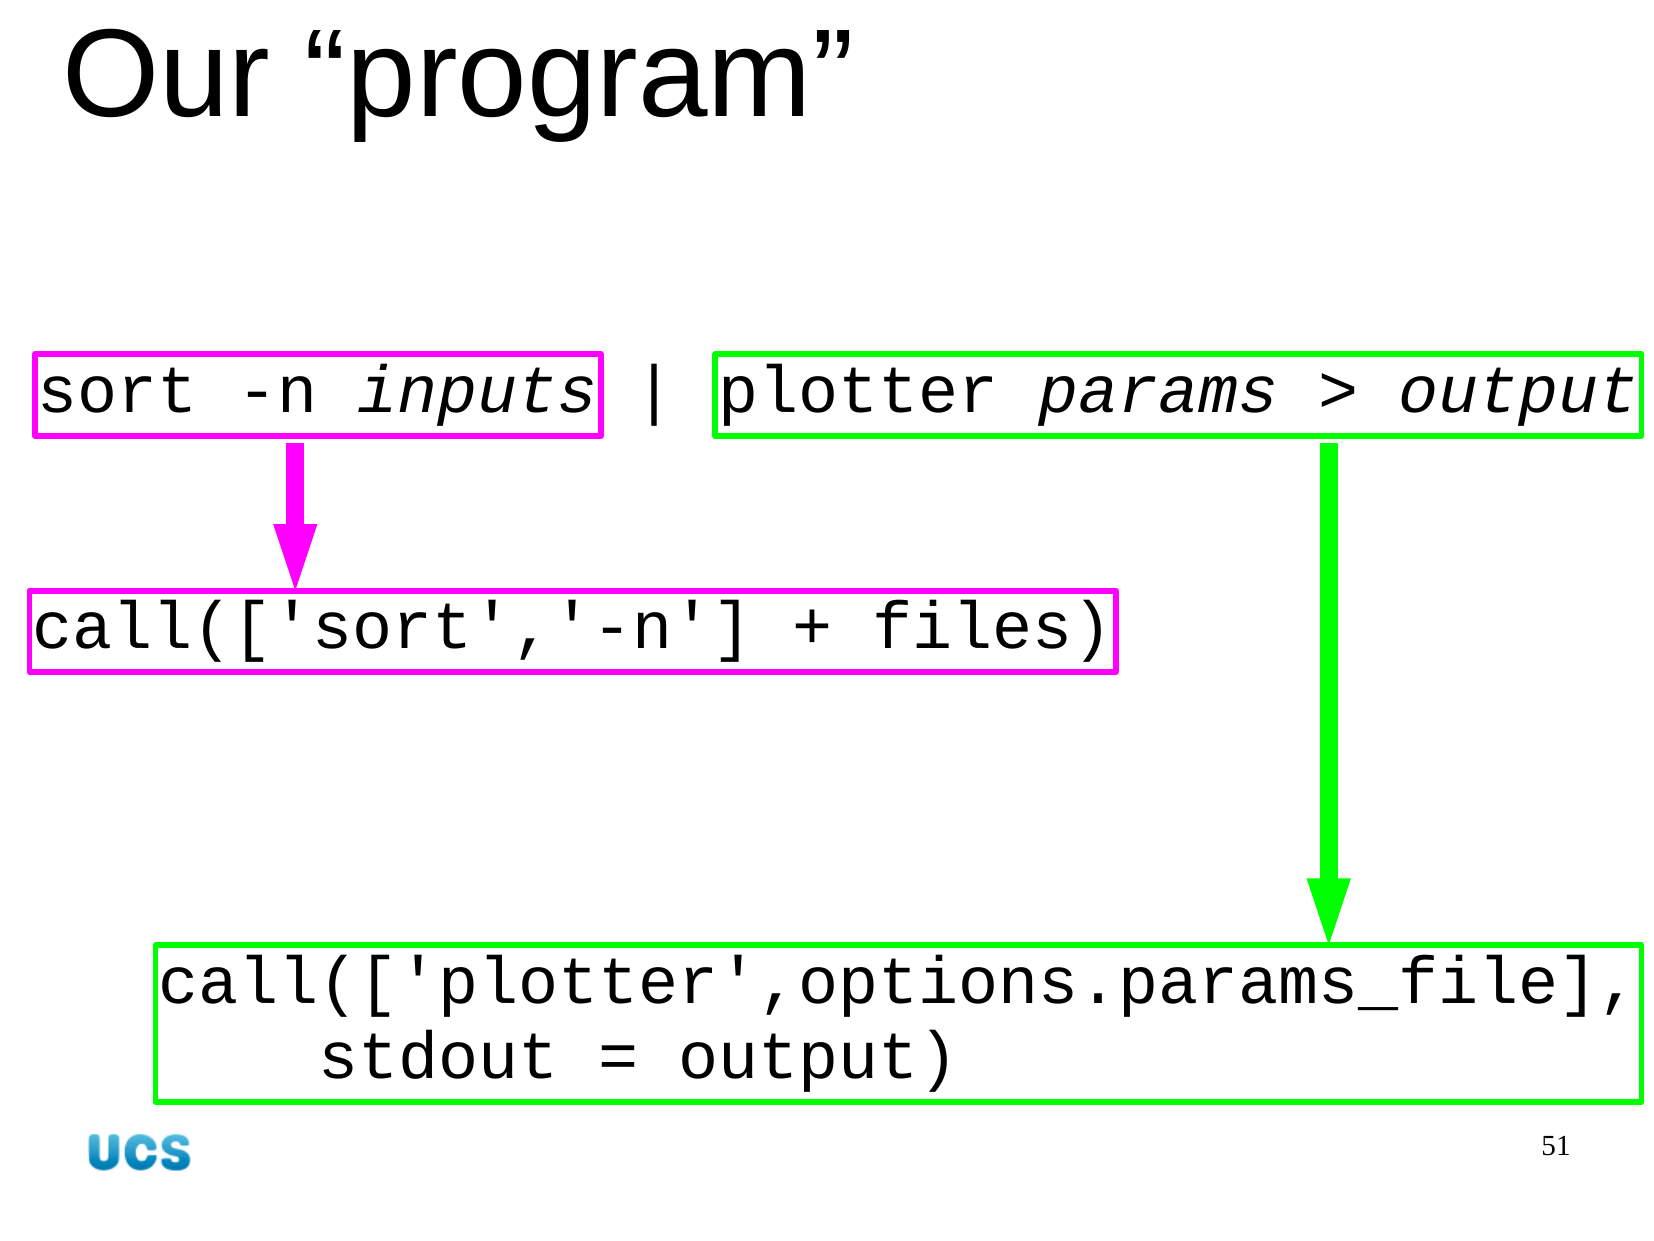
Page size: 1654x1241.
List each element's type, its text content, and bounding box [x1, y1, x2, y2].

text_box call(['sort','-n'] + files) [29, 590, 1116, 673]
text_box | [631, 354, 678, 436]
text_box call(['plotter',options.params_file], stdout = output) [155, 944, 1642, 1102]
text_box plotter params > output [715, 354, 1642, 436]
text_box sort -n inputs [34, 354, 601, 436]
picture [88, 1133, 191, 1172]
text_box Our “program” [59, 0, 858, 146]
